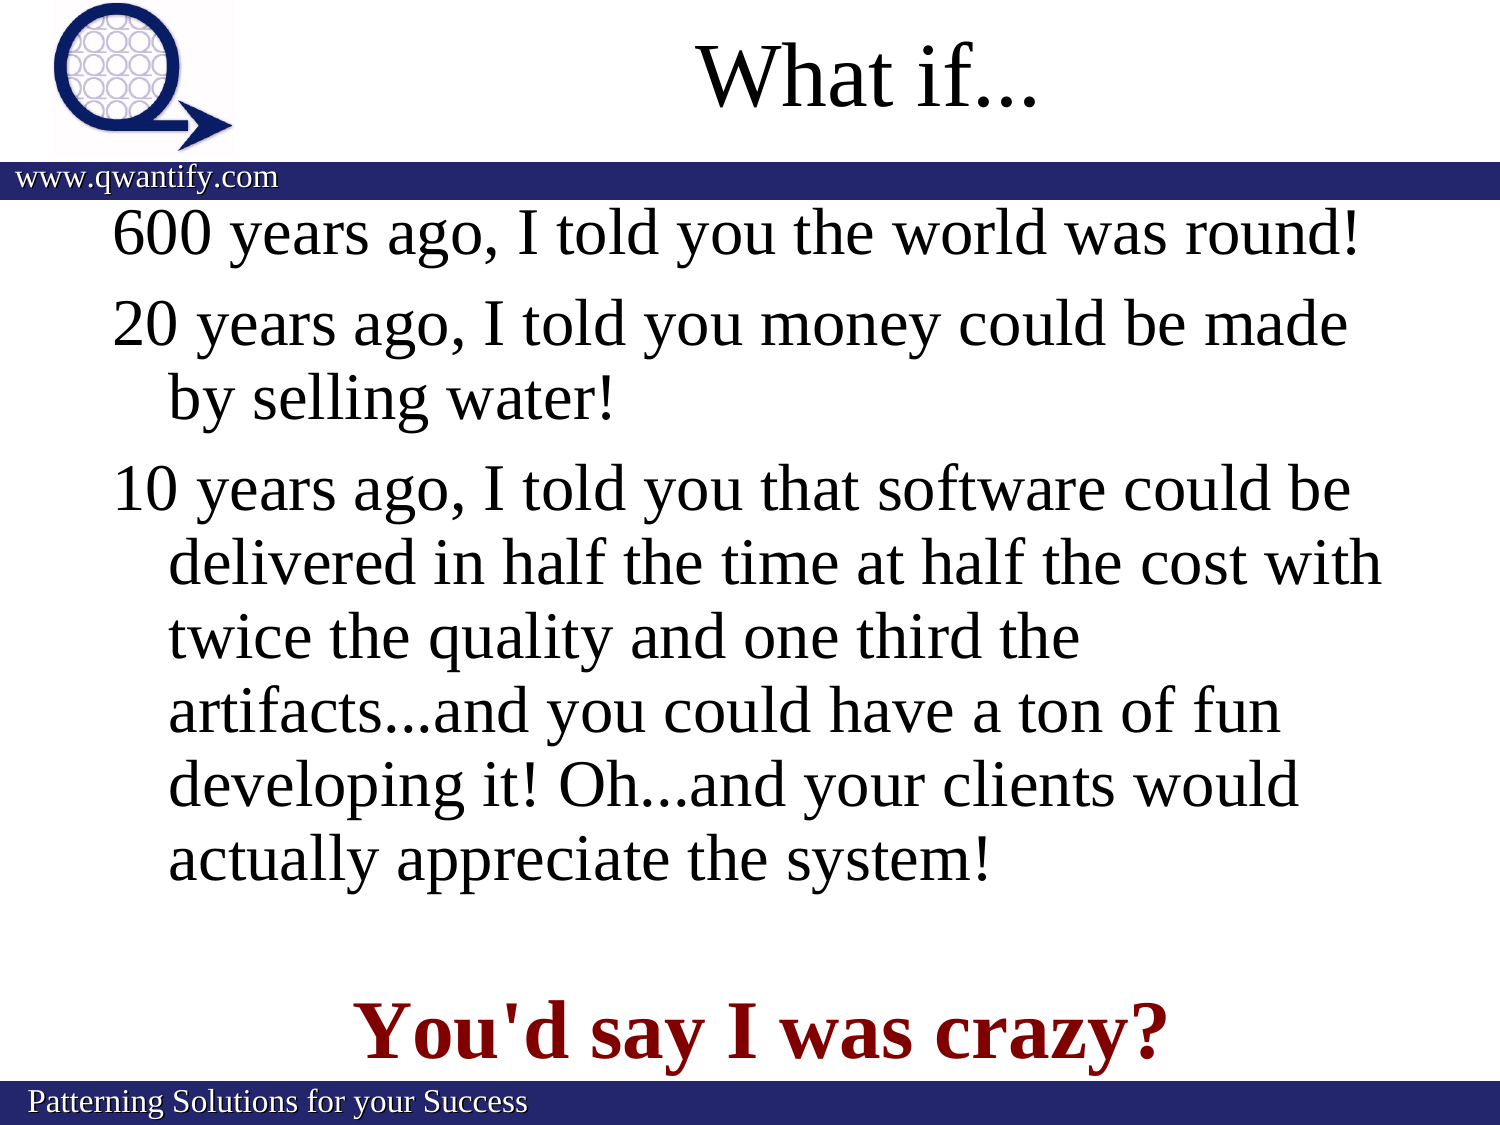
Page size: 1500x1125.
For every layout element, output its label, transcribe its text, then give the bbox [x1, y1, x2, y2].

picture [0, 1081, 1500, 1125]
list 600 years ago, I told you the world was round! 20 years ago, I told you money could be made by selling water! 10 years ago, I told you that software could be delivered in half the time at half the cost with twice the quality and one third the artifacts...and you could have a ton of fun developing it! Oh...and your clients would actually appreciate the system! [112, 195, 1388, 1046]
title What if... [287, 0, 1450, 193]
text_box You'd say I was crazy? [337, 976, 1187, 1084]
picture [50, 0, 238, 157]
picture [0, 162, 1500, 200]
